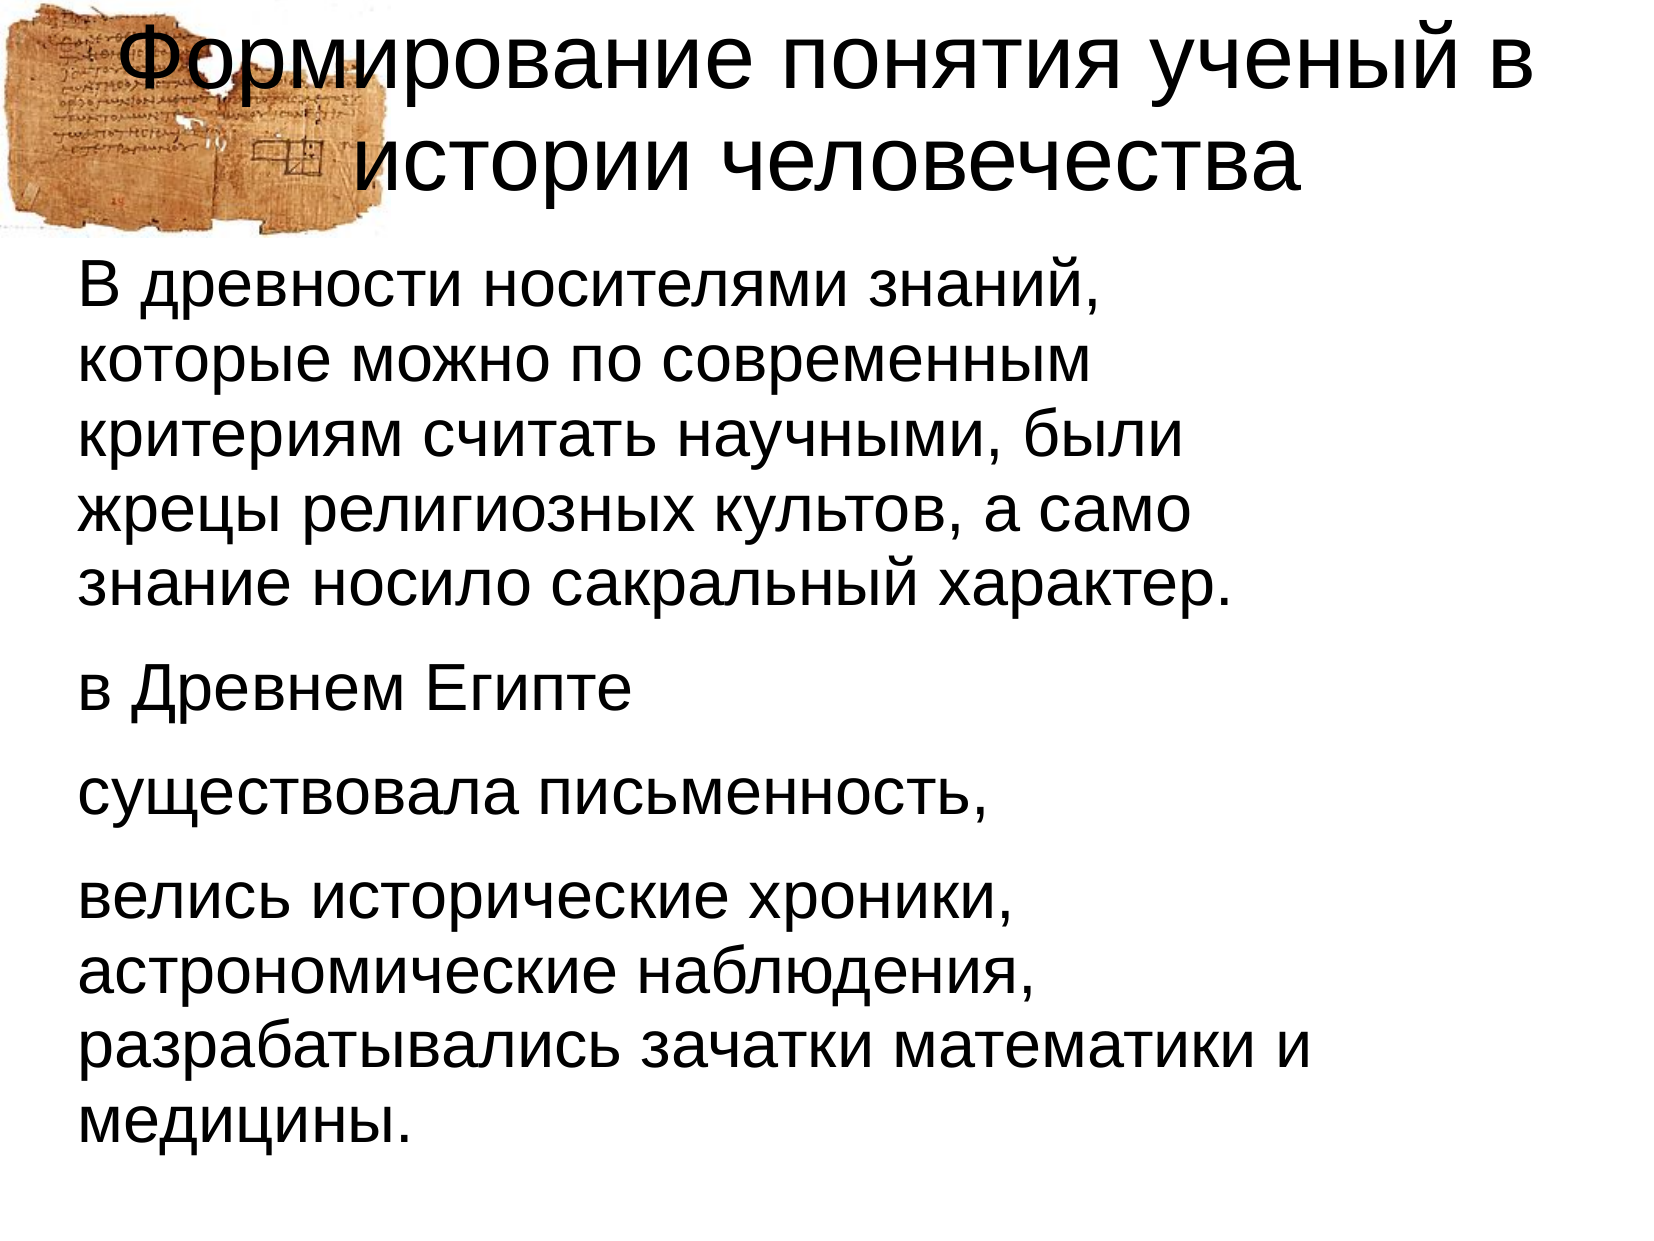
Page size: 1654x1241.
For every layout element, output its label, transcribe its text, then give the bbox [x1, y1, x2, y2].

picture [0, 0, 391, 238]
list В древности носителями знаний, которые можно по современным критериям считать научными, были жрецы религиозных культов, а само знание носило сакральный характер. в Древнем Египте существовала письменность, велись исторические хроники, астрономические наблюдения, разрабатывались зачатки математики и медицины. [77, 246, 1324, 1165]
title Формирование понятия ученый в истории человечества [82, 5, 1571, 211]
